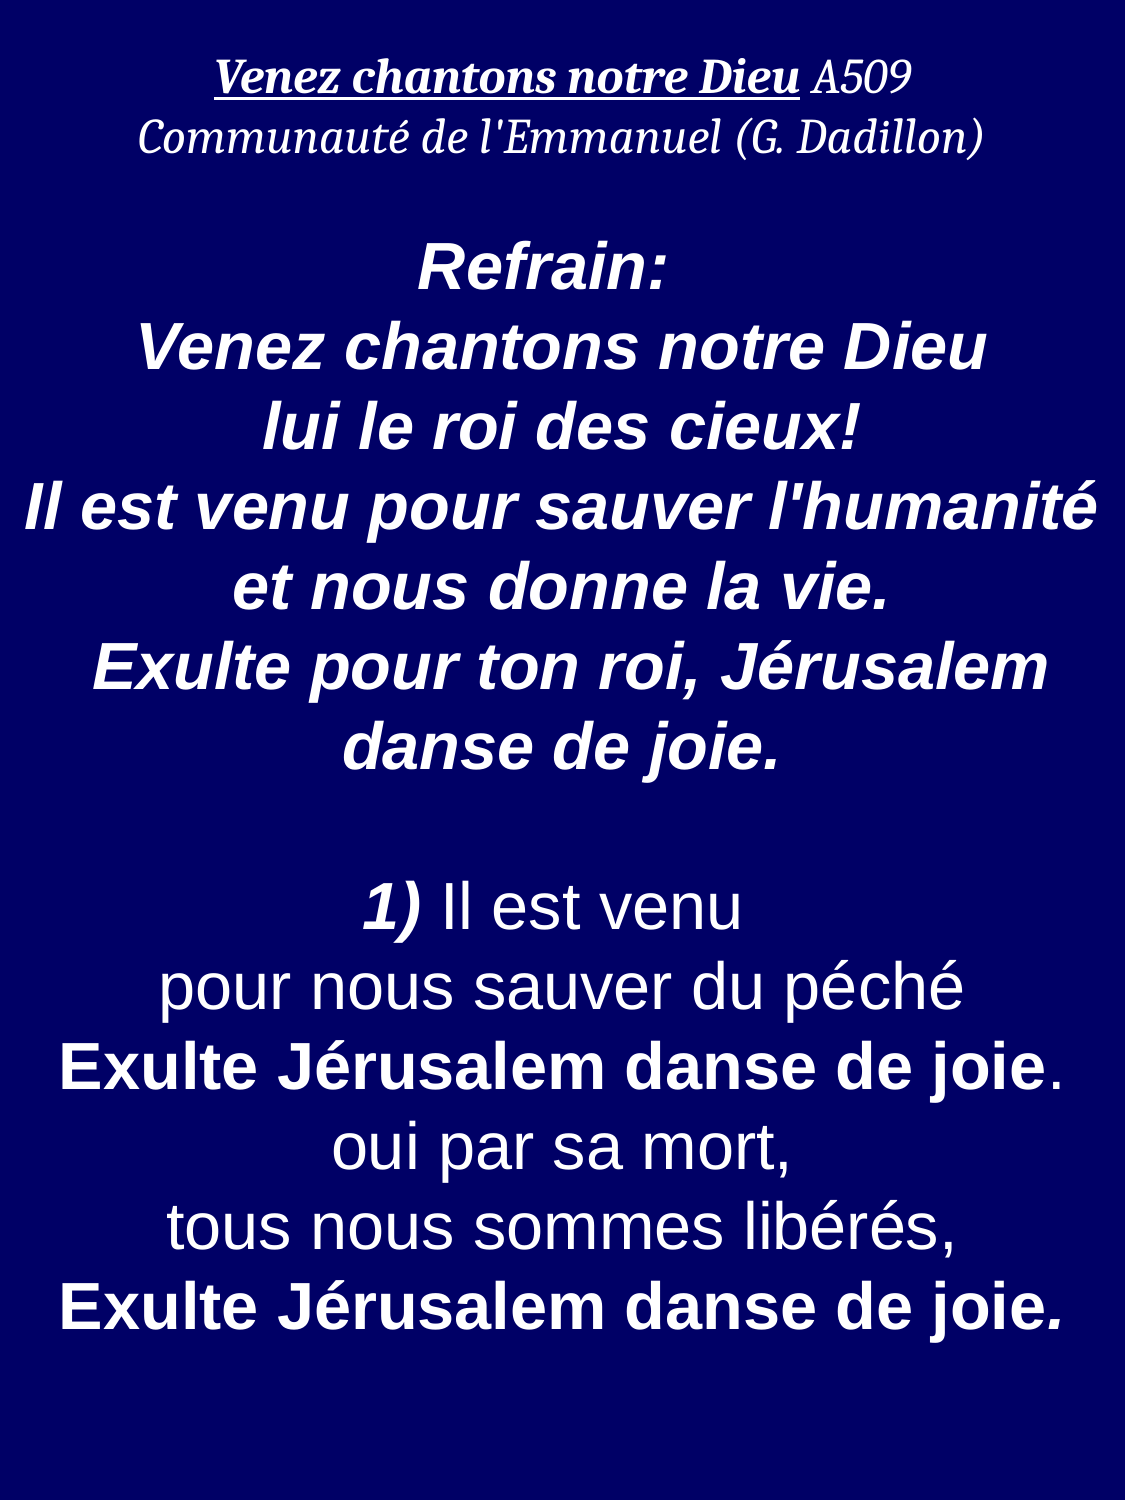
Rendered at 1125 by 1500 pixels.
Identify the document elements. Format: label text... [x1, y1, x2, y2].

text_box Venez chantons notre Dieu A509 Communauté de l'Emmanuel (G. Dadillon) Refrain: Venez chantons notre Dieu lui le roi des cieux! Il est venu pour sauver l'humanité et nous donne la vie. Exulte pour ton roi, Jérusalem danse de joie. 1) Il est venu pour nous sauver du péché Exulte Jérusalem danse de joie. oui par sa mort, tous nous sommes libérés, Exulte Jérusalem danse de joie. [0, 35, 1125, 1350]
